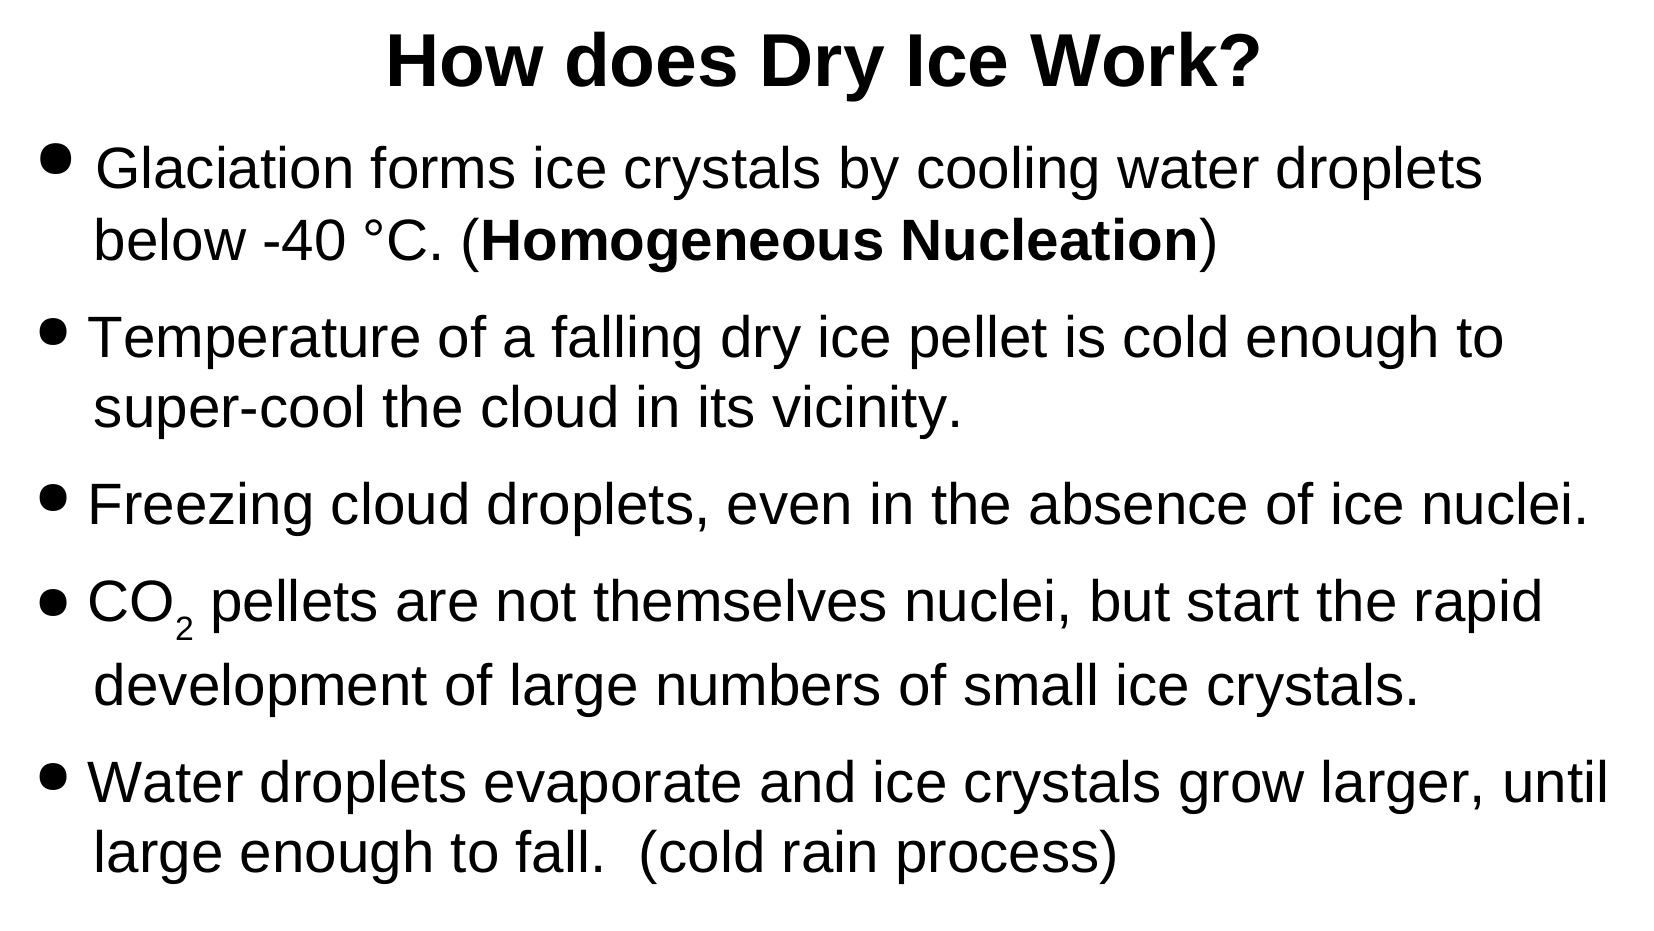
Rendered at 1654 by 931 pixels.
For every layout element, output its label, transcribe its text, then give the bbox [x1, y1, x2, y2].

text_box Glaciation forms ice crystals by cooling water droplets below -40 °C. (Homogeneous Nucleation) Temperature of a falling dry ice pellet is cold enough to super-cool the cloud in its vicinity. Freezing cloud droplets, even in the absence of ice nuclei. CO2 pellets are not themselves nuclei, but start the rapid development of large numbers of small ice crystals. Water droplets evaporate and ice crystals grow larger, until large enough to fall. (cold rain process) [19, 114, 1631, 892]
title How does Dry Ice Work? [0, 5, 1654, 107]
